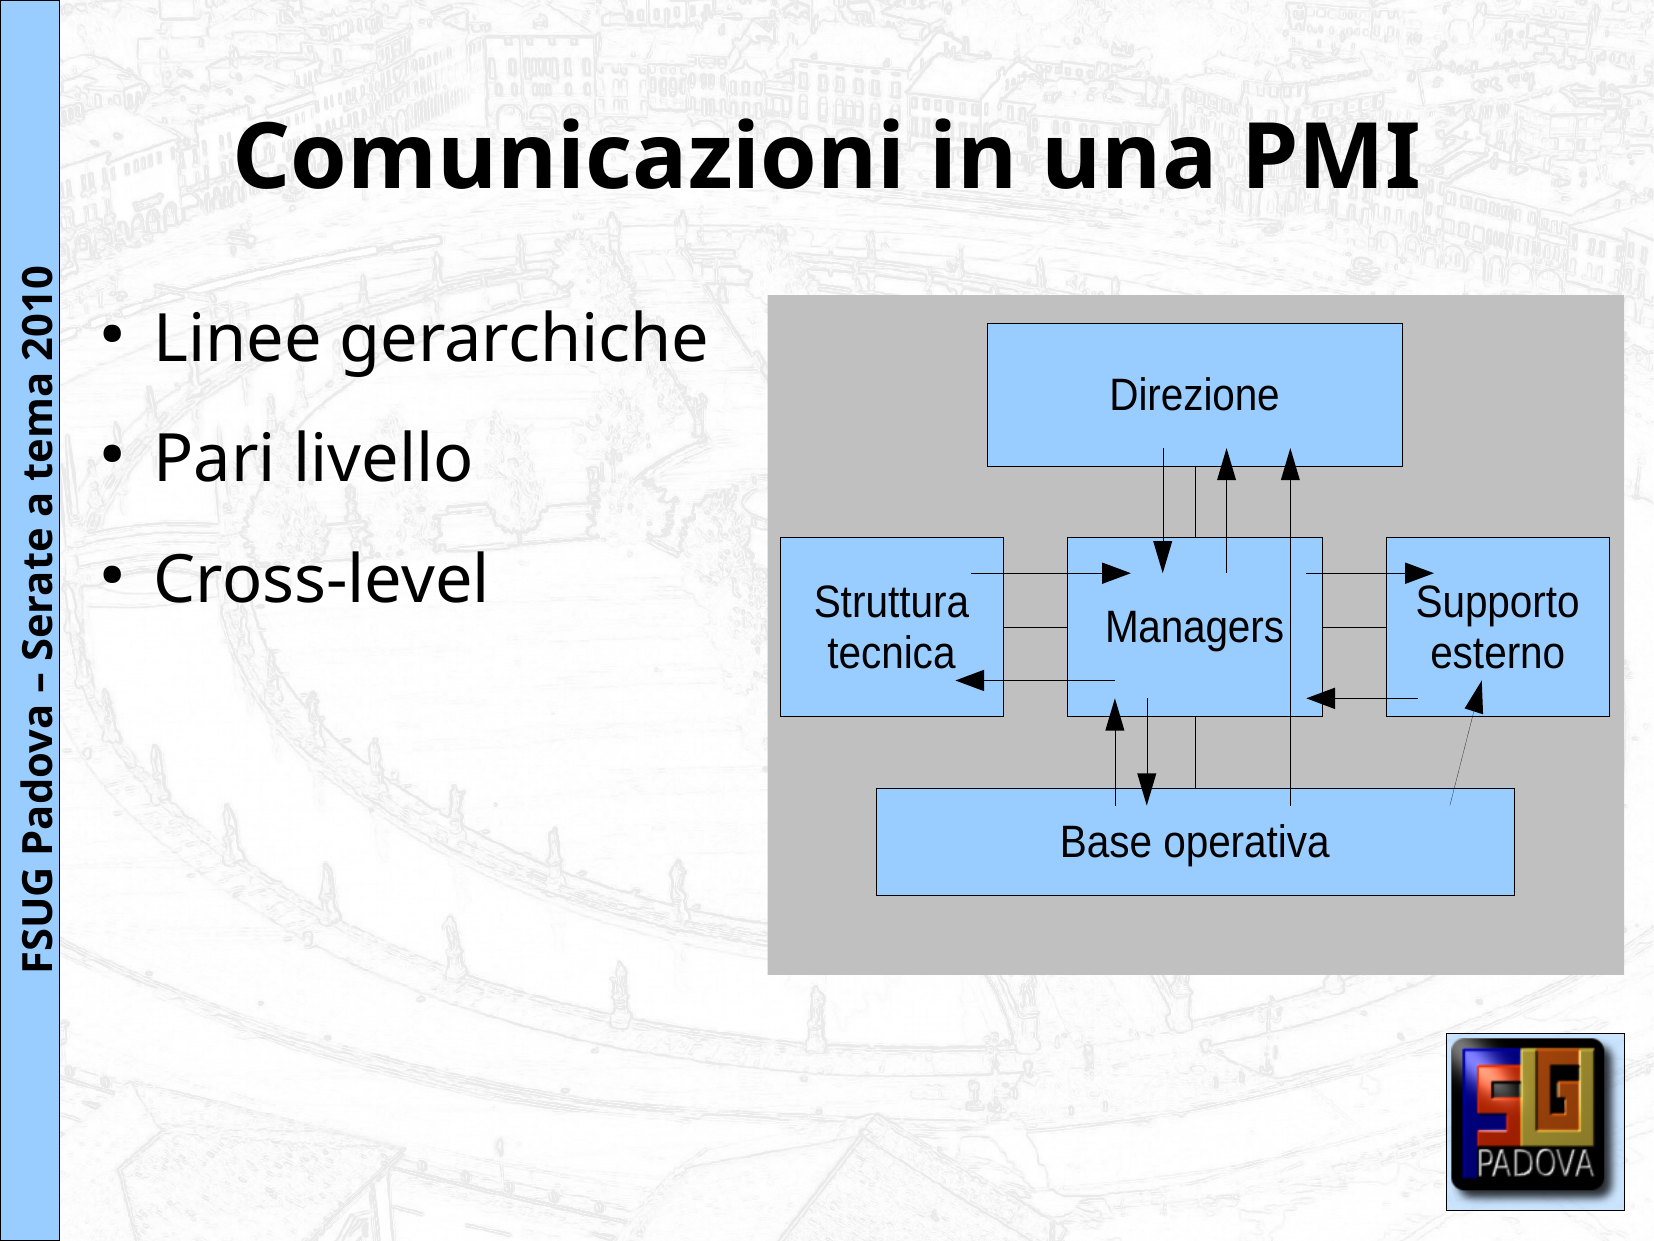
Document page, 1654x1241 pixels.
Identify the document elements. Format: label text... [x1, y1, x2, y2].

list Linee gerarchiche Pari livello Cross-level [82, 290, 1004, 1109]
picture [60, 0, 1654, 1241]
chart [767, 295, 1625, 975]
title Comunicazioni in una PMI [82, 49, 1571, 257]
text_box FSUG Padova – Serate a tema 2010 [0, 0, 60, 1241]
